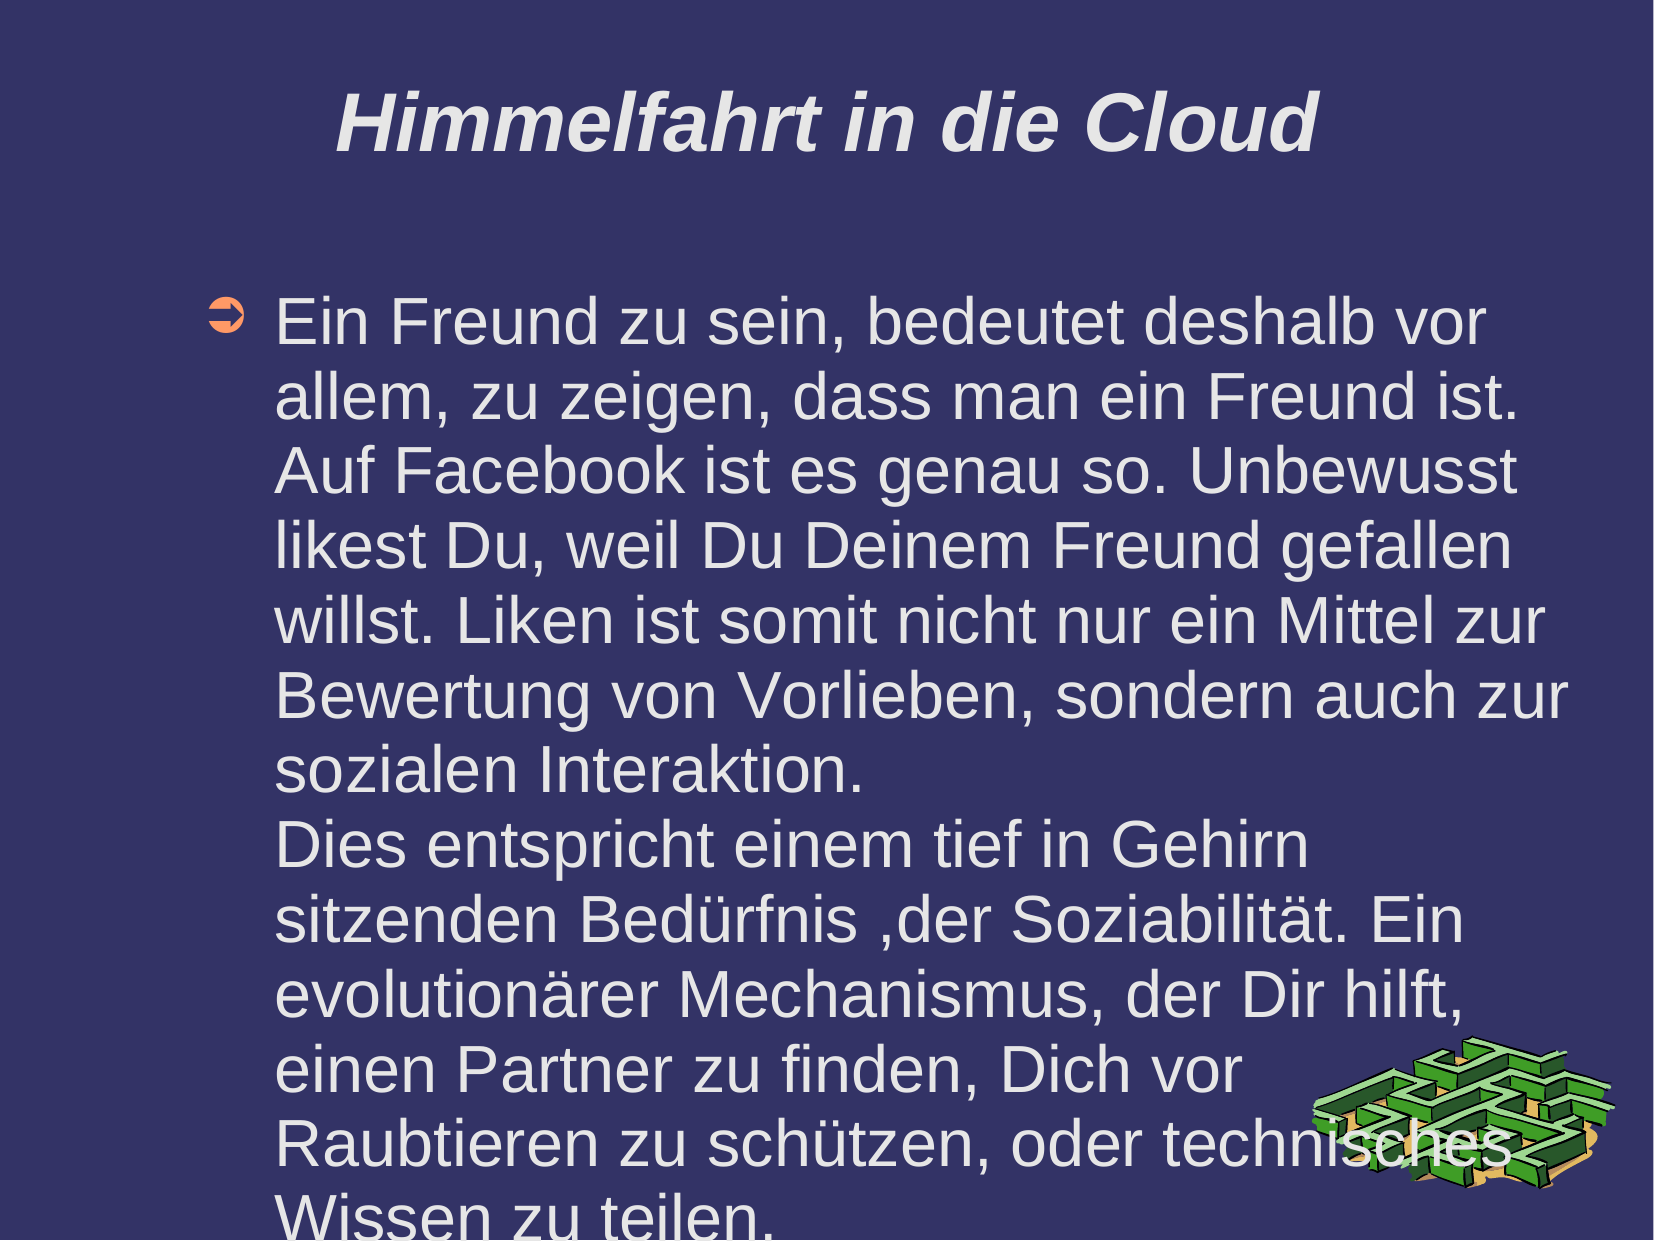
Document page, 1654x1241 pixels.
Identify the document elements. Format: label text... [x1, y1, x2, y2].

title Himmelfahrt in die Cloud [121, 19, 1534, 227]
list Ein Freund zu sein, bedeutet deshalb vor allem, zu zeigen, dass man ein Freund ist. Auf Facebook ist es genau so. Unbewusst likest Du, weil Du Deinem Freund gefallen willst. Liken ist somit nicht nur ein Mittel zur Bewertung von Vorlieben, sondern auch zur sozialen Interaktion. Dies entspricht einem tief in Gehirn sitzenden Bedürfnis ,der Soziabilität. Ein evolutionärer Mechanismus, der Dir hilft, einen Partner zu finden, Dich vor Raubtieren zu schützen, oder technisches Wissen zu teilen. [191, 283, 1583, 1241]
